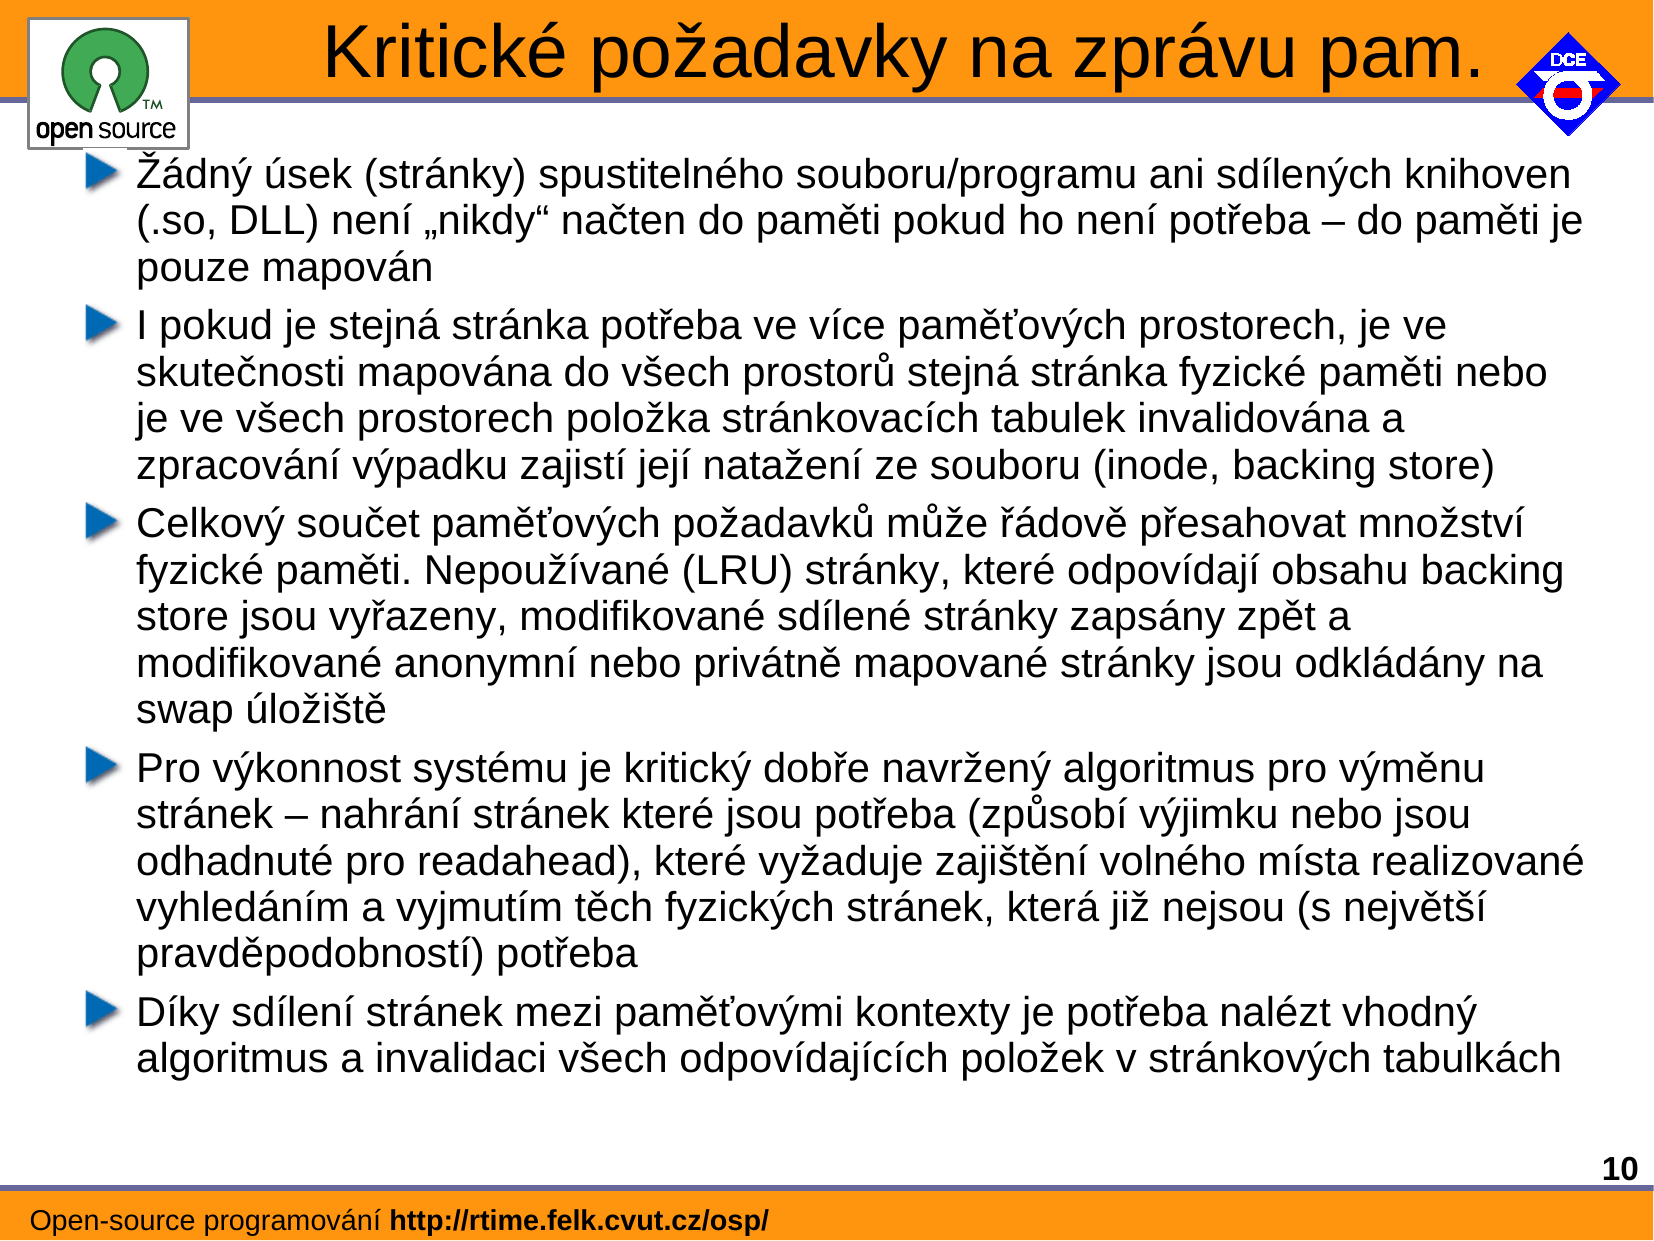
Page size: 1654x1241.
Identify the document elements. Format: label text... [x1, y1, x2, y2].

list Žádný úsek (stránky) spustitelného souboru/programu ani sdílených knihoven (.so, DLL) není „nikdy“ načten do paměti pokud ho není potřeba – do paměti je pouze mapován I pokud je stejná stránka potřeba ve více paměťových prostorech, je ve skutečnosti mapována do všech prostorů stejná stránka fyzické paměti nebo je ve všech prostorech položka stránkovacích tabulek invalidována a zpracování výpadku zajistí její natažení ze souboru (inode, backing store) Celkový součet paměťových požadavků může řádově přesahovat množství fyzické paměti. Nepoužívané (LRU) stránky, které odpovídají obsahu backing store jsou vyřazeny, modifikované sdílené stránky zapsány zpět a modifikované anonymní nebo privátně mapované stránky jsou odkládány na swap úložiště Pro výkonnost systému je kritický dobře navržený algoritmus pro výměnu stránek – nahrání stránek které jsou potřeba (způsobí výjimku nebo jsou odhadnuté pro readahead), které vyžaduje zajištění volného místa realizované vyhledáním a vyjmutím těch fyzických stránek, která již nejsou (s největší pravděpodobností) potřeba Díky sdílení stránek mezi paměťovými kontexty je potřeba nalézt vhodný algoritmus a invalidaci všech odpovídajících položek v stránkových tabulkách [65, 150, 1589, 1191]
title Kritické požadavky na zprávu pam. [178, 4, 1631, 98]
